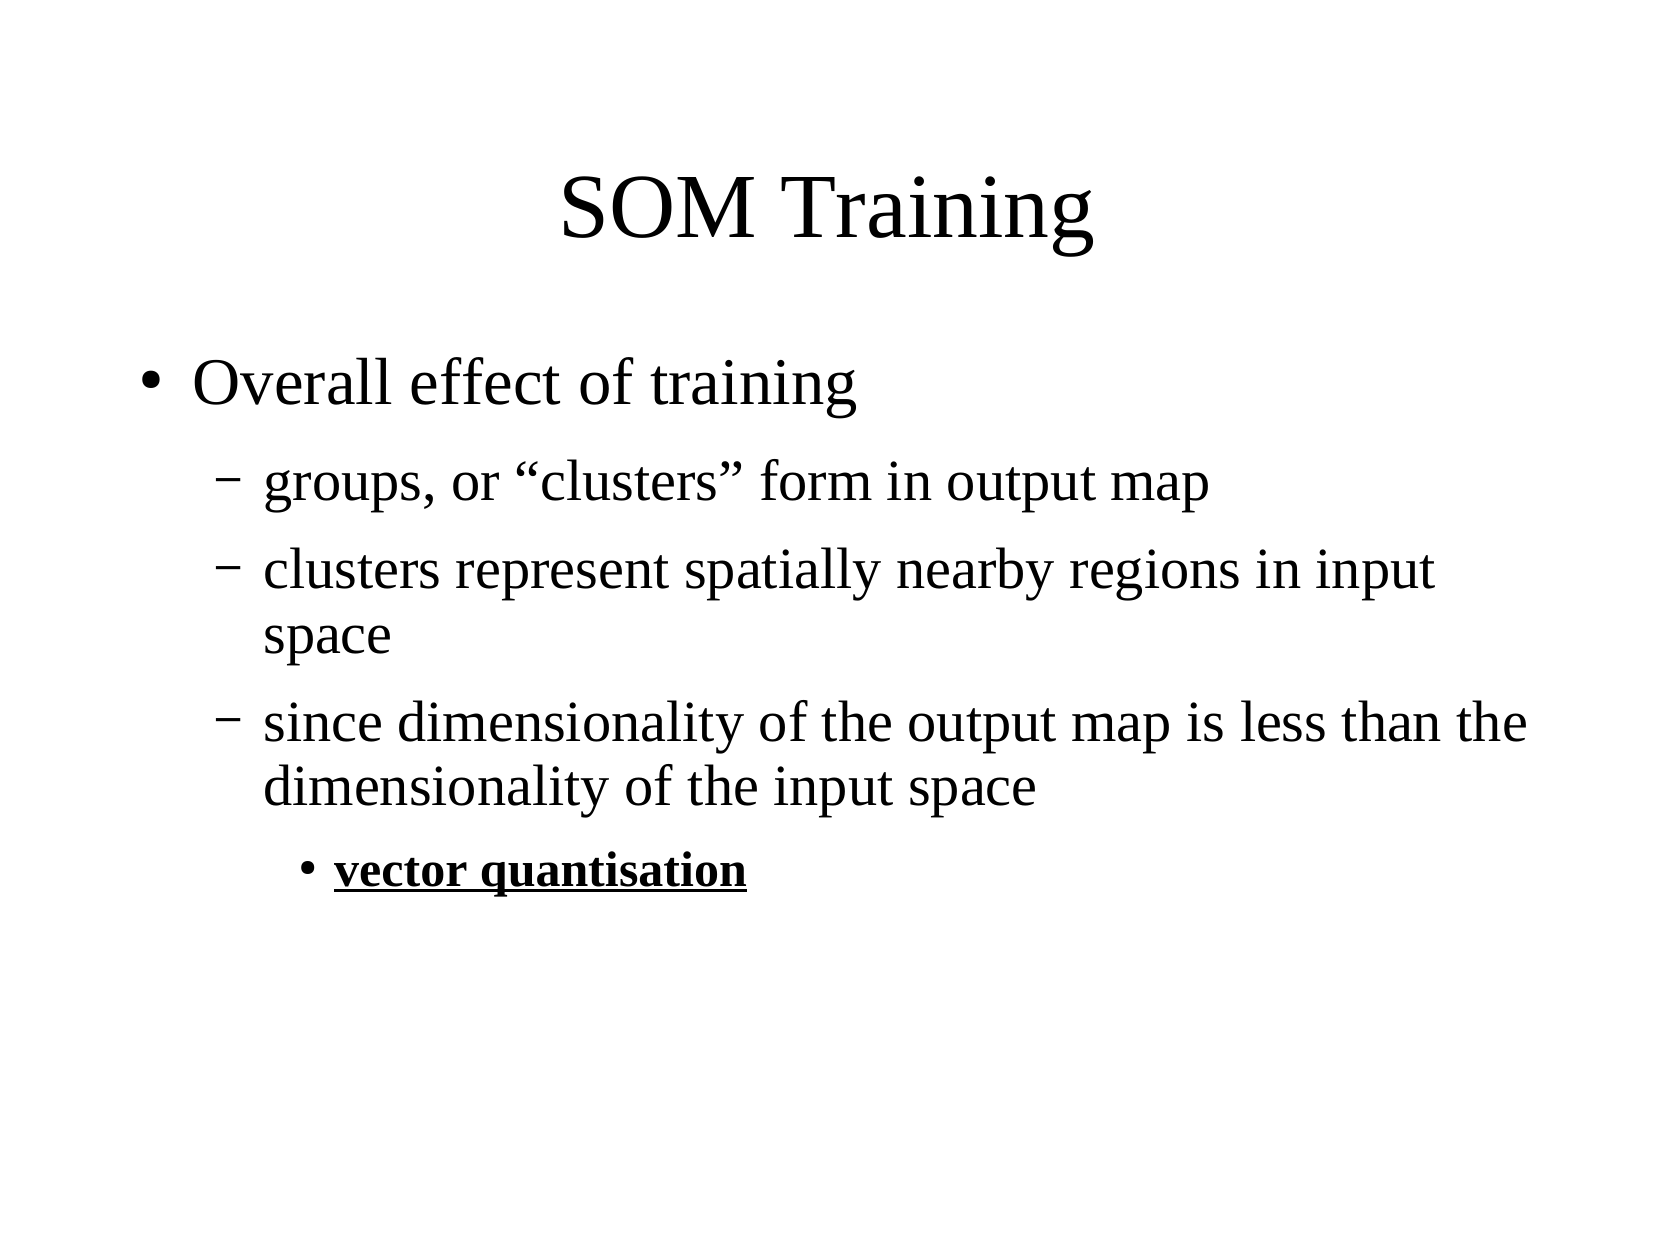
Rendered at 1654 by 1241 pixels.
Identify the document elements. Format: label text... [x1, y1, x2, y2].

title SOM Training [121, 102, 1534, 311]
list Overall effect of training groups, or “clusters” form in output map clusters represent spatially nearby regions in input space since dimensionality of the output map is less than the dimensionality of the input space vector quantisation [121, 344, 1534, 1127]
